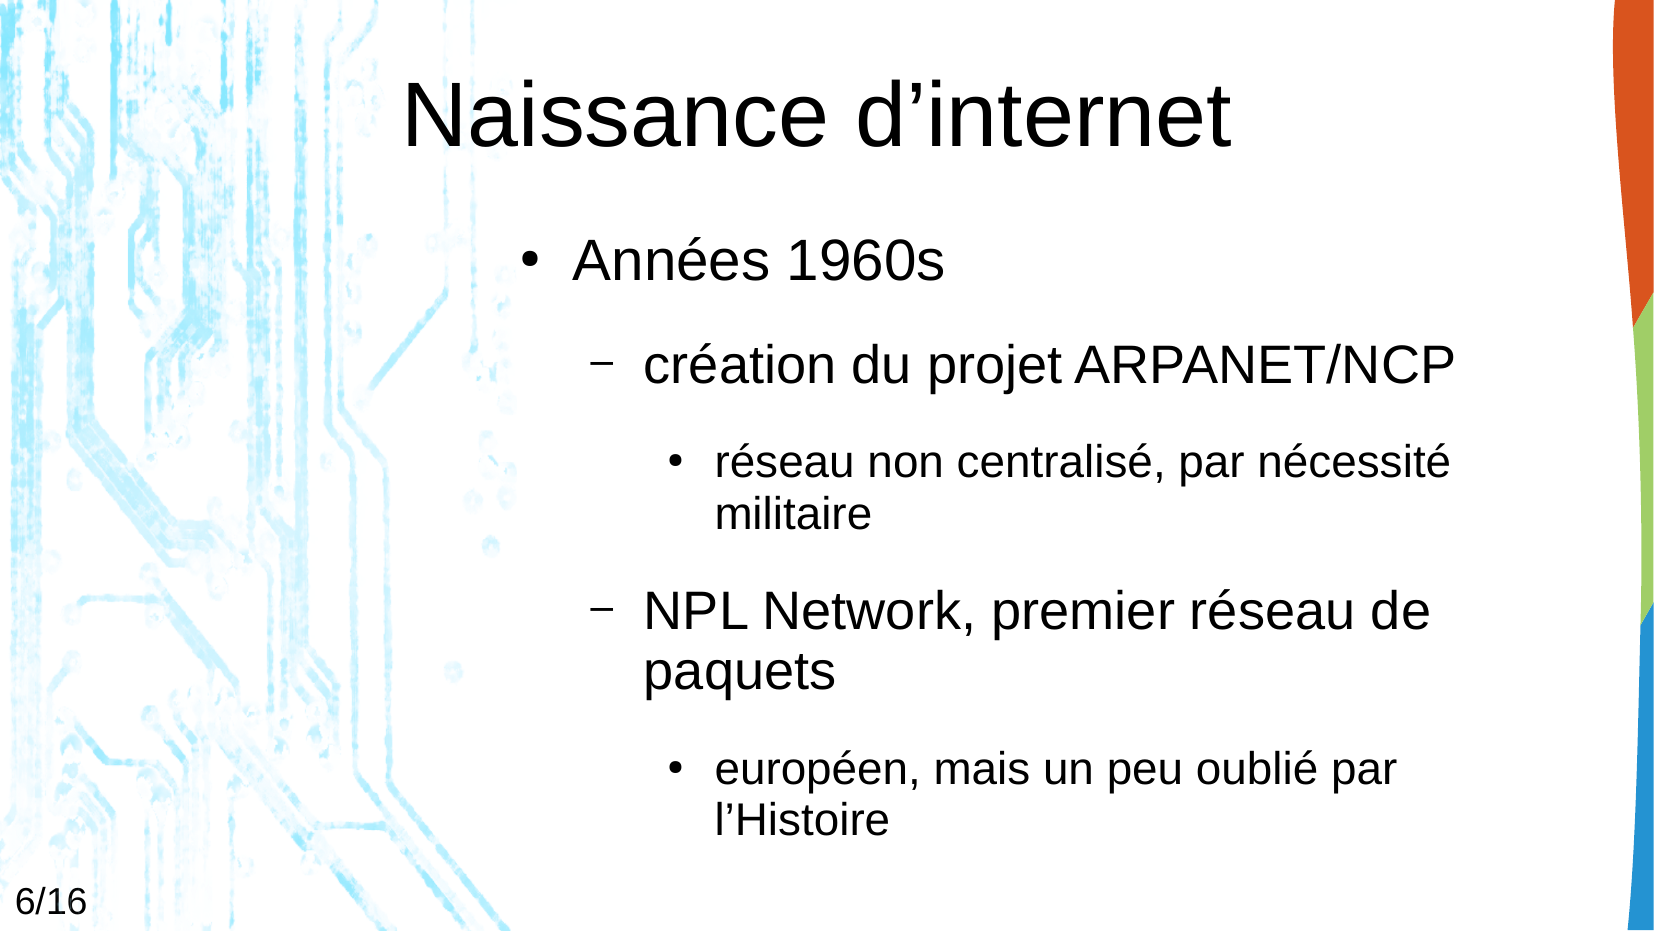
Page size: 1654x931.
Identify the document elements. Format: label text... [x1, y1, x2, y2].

picture [0, 0, 517, 931]
title Naissance d’internet [104, 37, 1530, 193]
list Années 1960s création du projet ARPANET/NCP réseau non centralisé, par nécessité militaire NPL Network, premier réseau de paquets européen, mais un peu oublié par l’Histoire [501, 228, 1571, 857]
